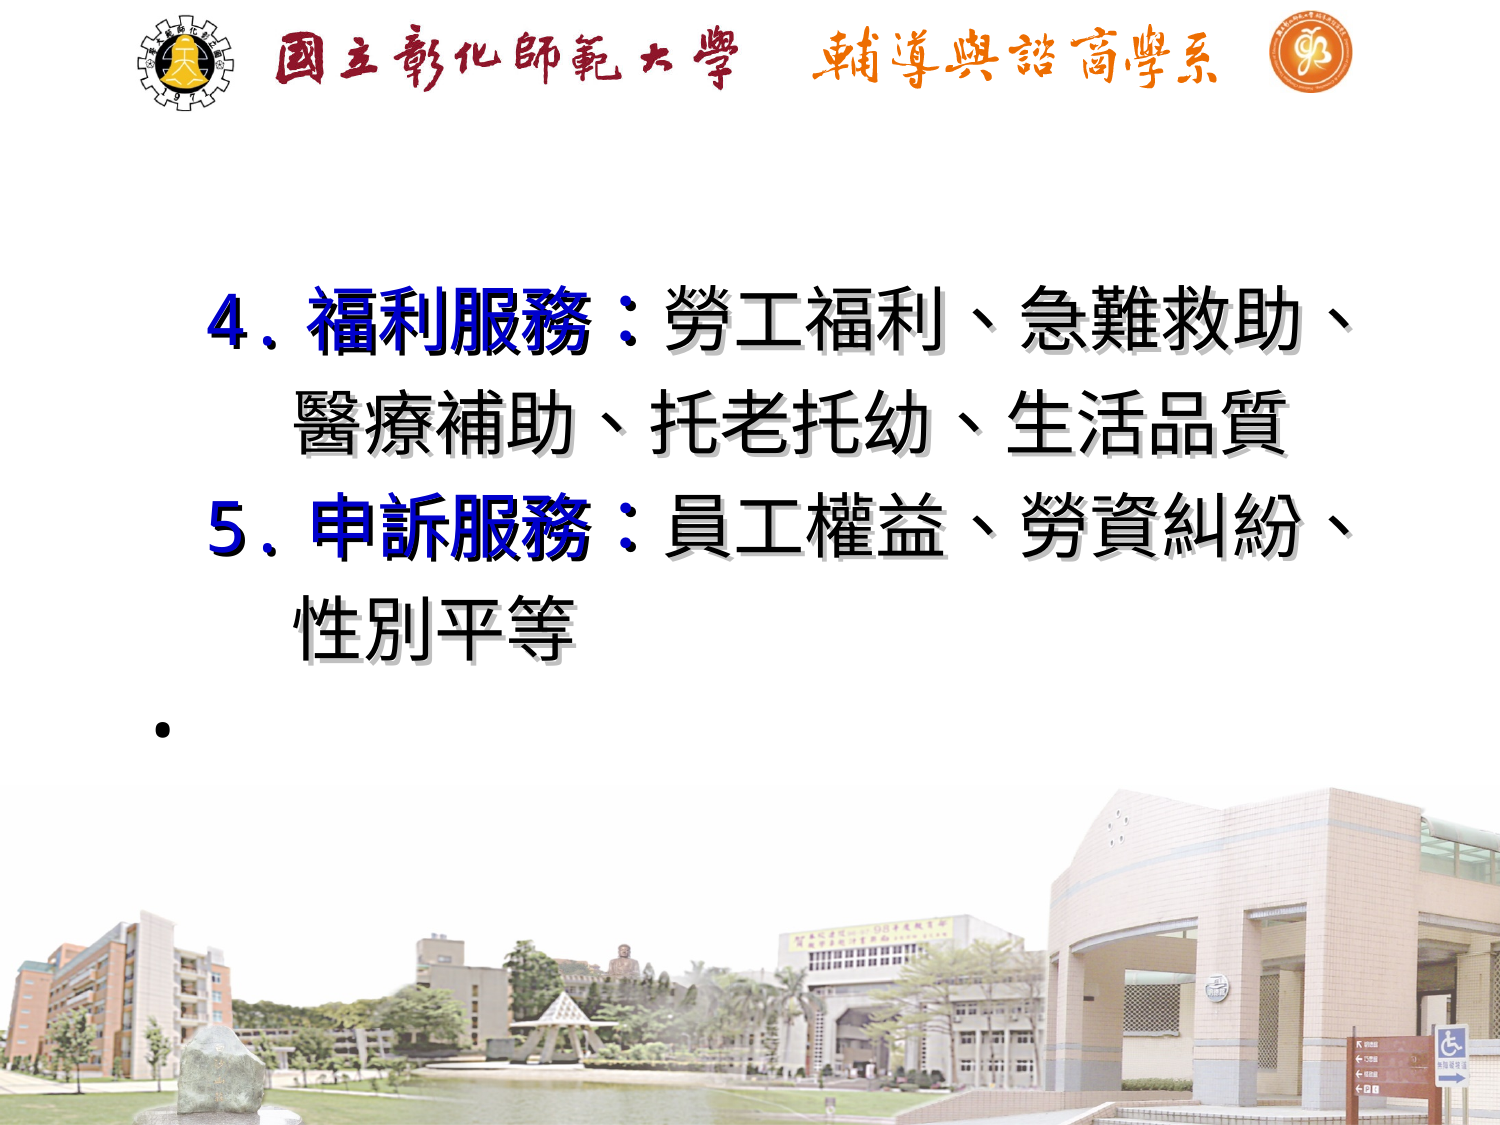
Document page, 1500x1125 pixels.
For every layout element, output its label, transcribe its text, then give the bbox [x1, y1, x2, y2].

list 4.福利服務：勞工福利、急難救助、 醫療補助、托老托幼、生活品質 5.申訴服務：員工權益、勞資糾紛、 性別平等 [135, 267, 1412, 681]
